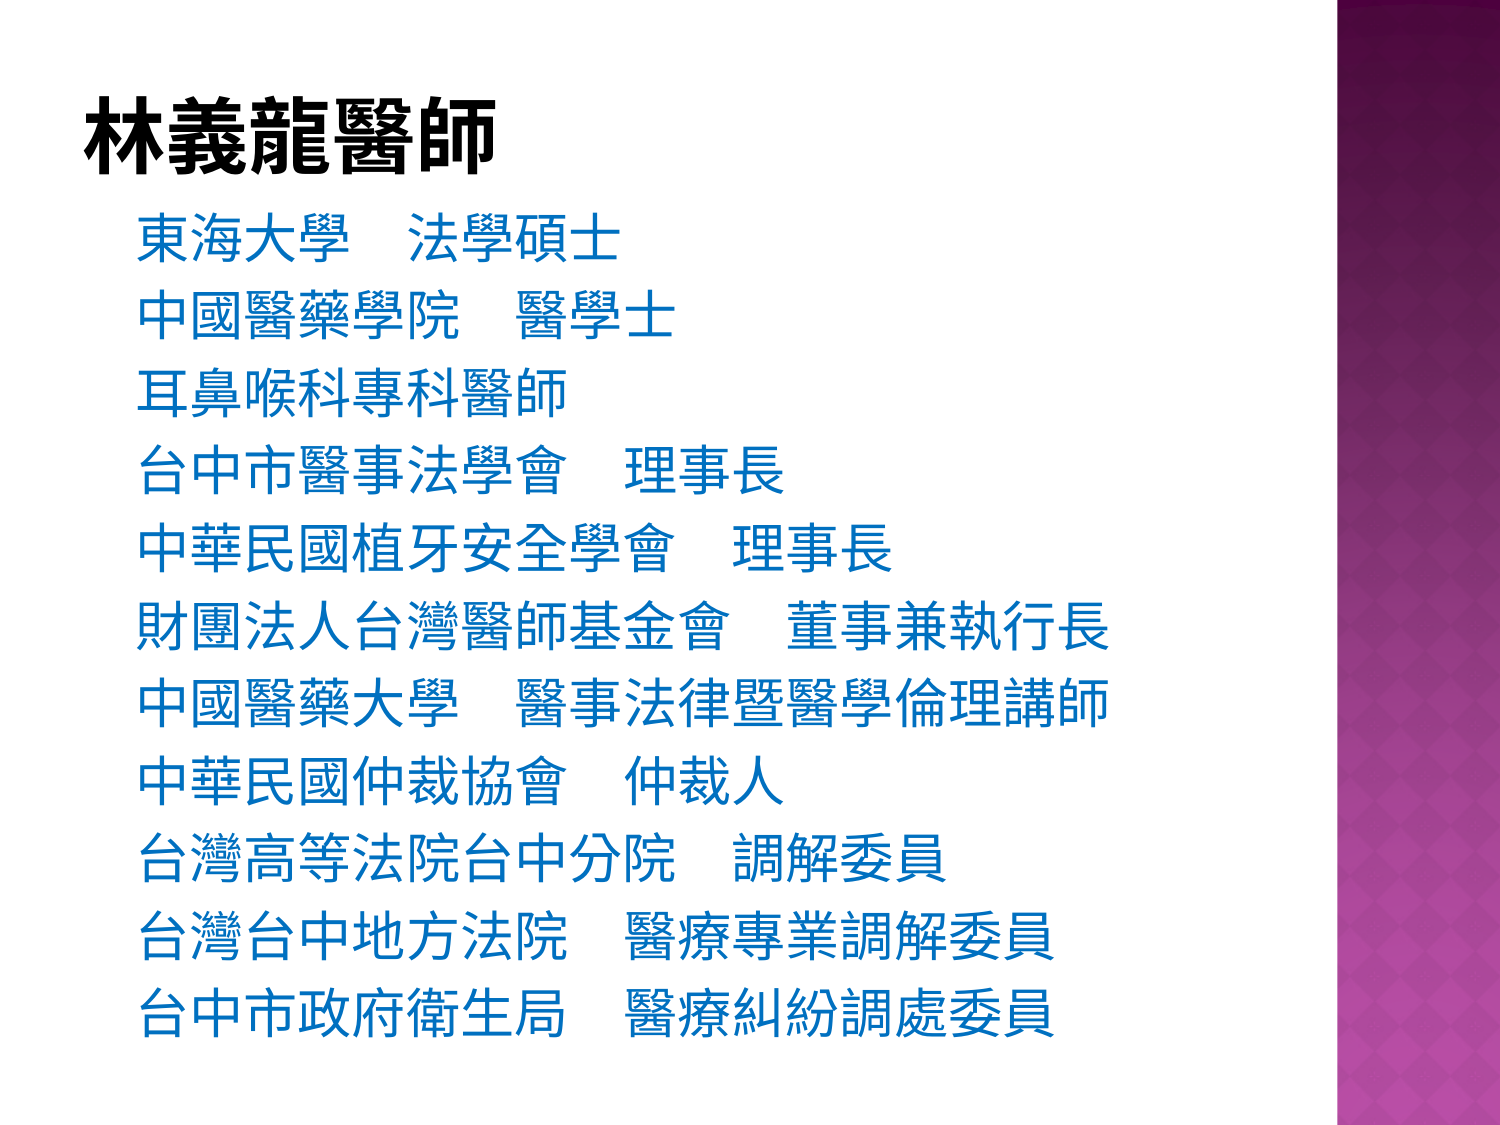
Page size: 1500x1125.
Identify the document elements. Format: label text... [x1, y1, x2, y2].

list 東海大學 法學碩士 中國醫藥學院 醫學士 耳鼻喉科專科醫師 台中市醫事法學會 理事長 中華民國植牙安全學會 理事長 財團法人台灣醫師基金會 董事兼執行長 中國醫藥大學 醫事法律暨醫學倫理講師 中華民國仲裁協會 仲裁人 台灣高等法院台中分院 調解委員 台灣台中地方法院 醫療專業調解委員 台中市政府衛生局 醫療糾紛調處委員 [75, 196, 1263, 1059]
title 林義龍醫師 [75, 52, 1263, 185]
